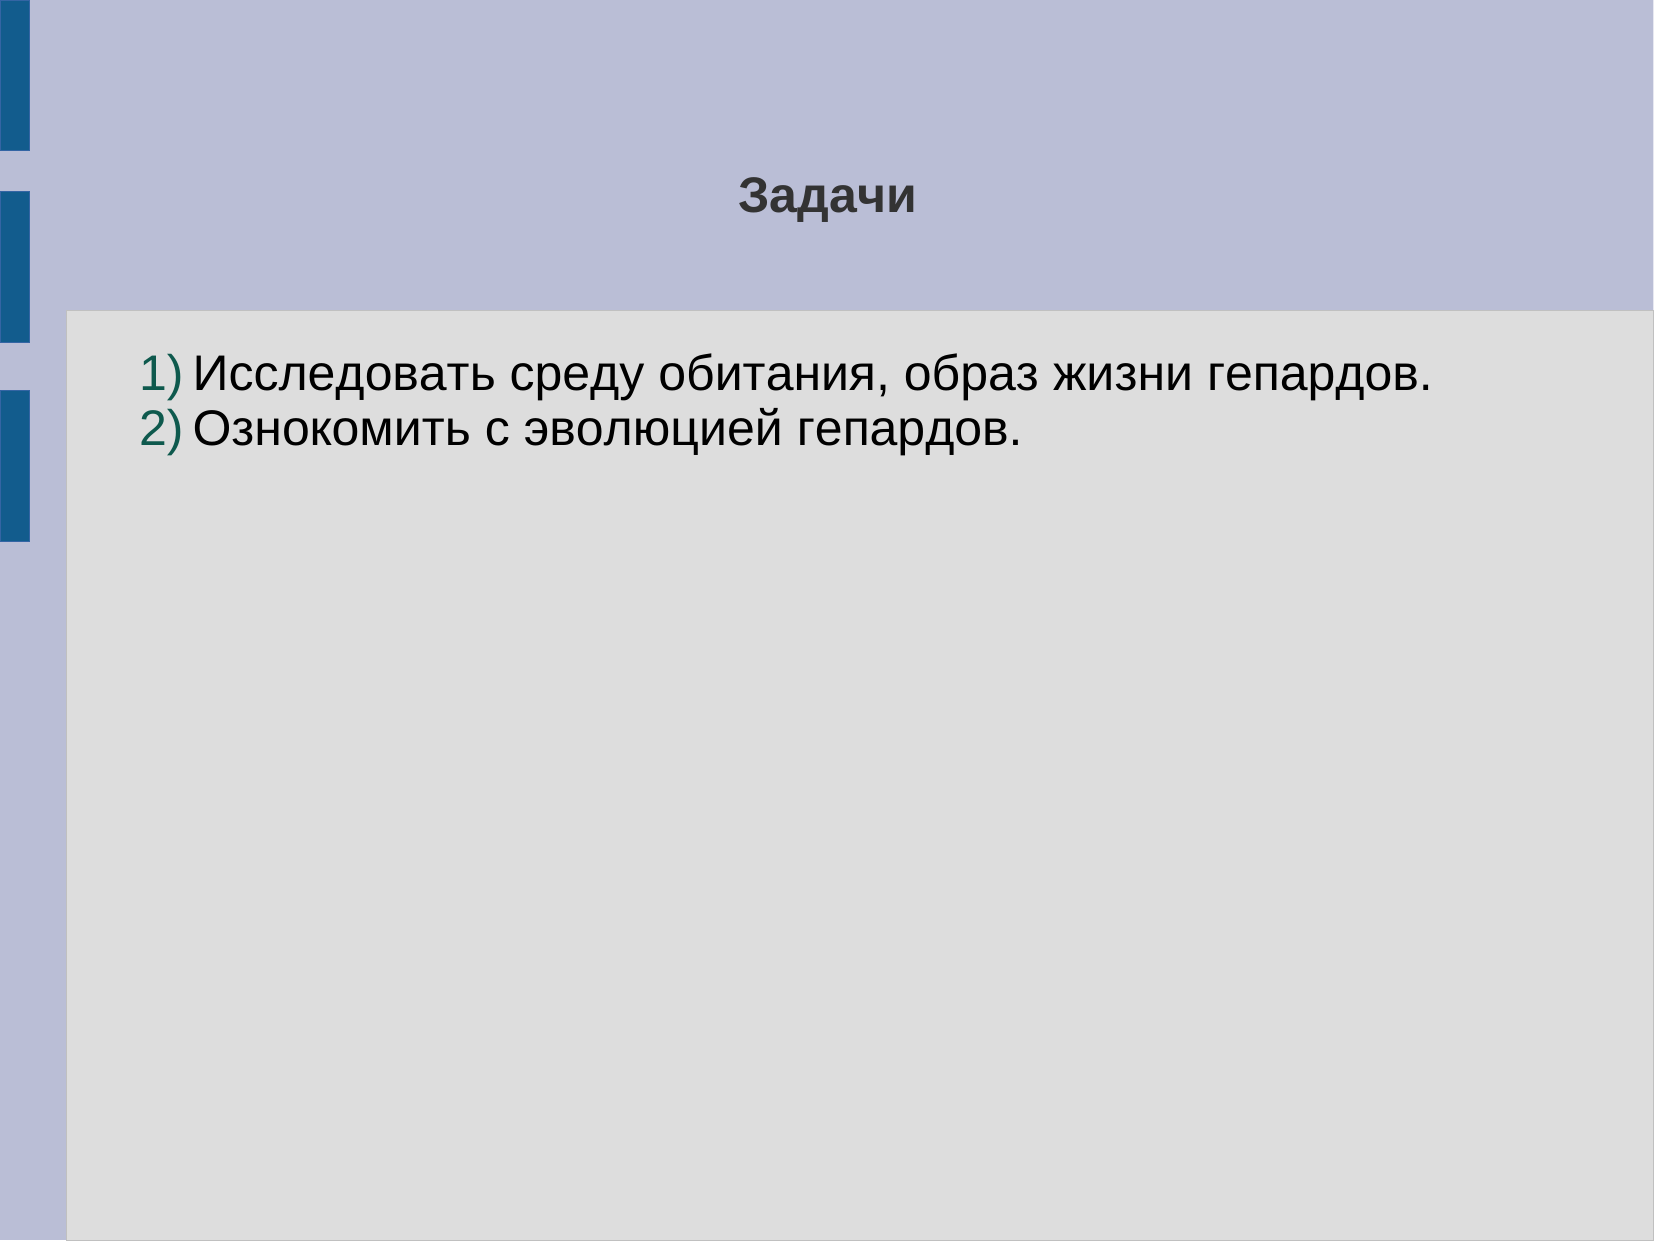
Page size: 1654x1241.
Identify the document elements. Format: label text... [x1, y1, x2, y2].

title Задачи [121, 91, 1534, 299]
list Исследовать среду обитания, образ жизни гепардов. Ознокомить с эволюцией гепардов. [121, 344, 1534, 1127]
